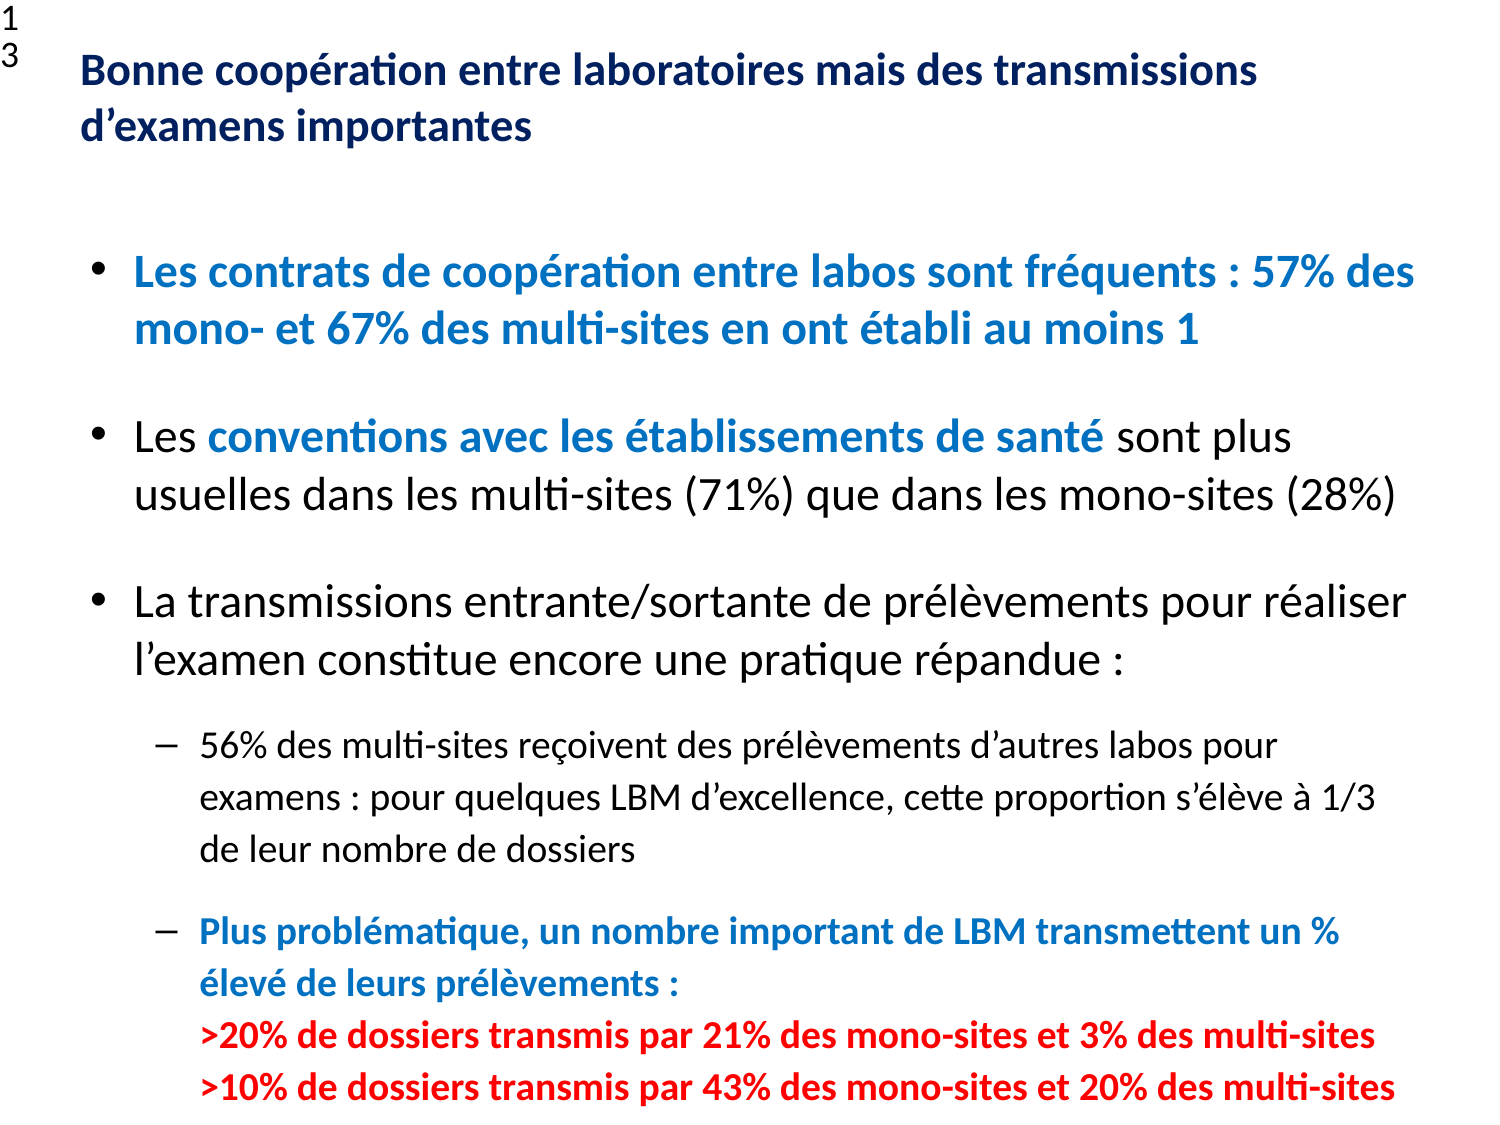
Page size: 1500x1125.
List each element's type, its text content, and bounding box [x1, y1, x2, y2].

title Bonne coopération entre laboratoires mais des transmissions d’examens importantes [64, 30, 1415, 159]
list Les contrats de coopération entre labos sont fréquents : 57% des mono- et 67% des multi-sites en ont établi au moins 1 Les conventions avec les établissements de santé sont plus usuelles dans les multi-sites (71%) que dans les mono-sites (28%) La transmissions entrante/sortante de prélèvements pour réaliser l’examen constitue encore une pratique répandue : 56% des multi-sites reçoivent des prélèvements d’autres labos pour examens : pour quelques LBM d’excellence, cette proportion s’élève à 1/3 de leur nombre de dossiers Plus problématique, un nombre important de LBM transmettent un % élevé de leurs prélèvements : >20% de dossiers transmis par 21% des mono-sites et 3% des multi-sites >10% de dossiers transmis par 43% des mono-sites et 20% des multi-sites [75, 231, 1436, 1118]
